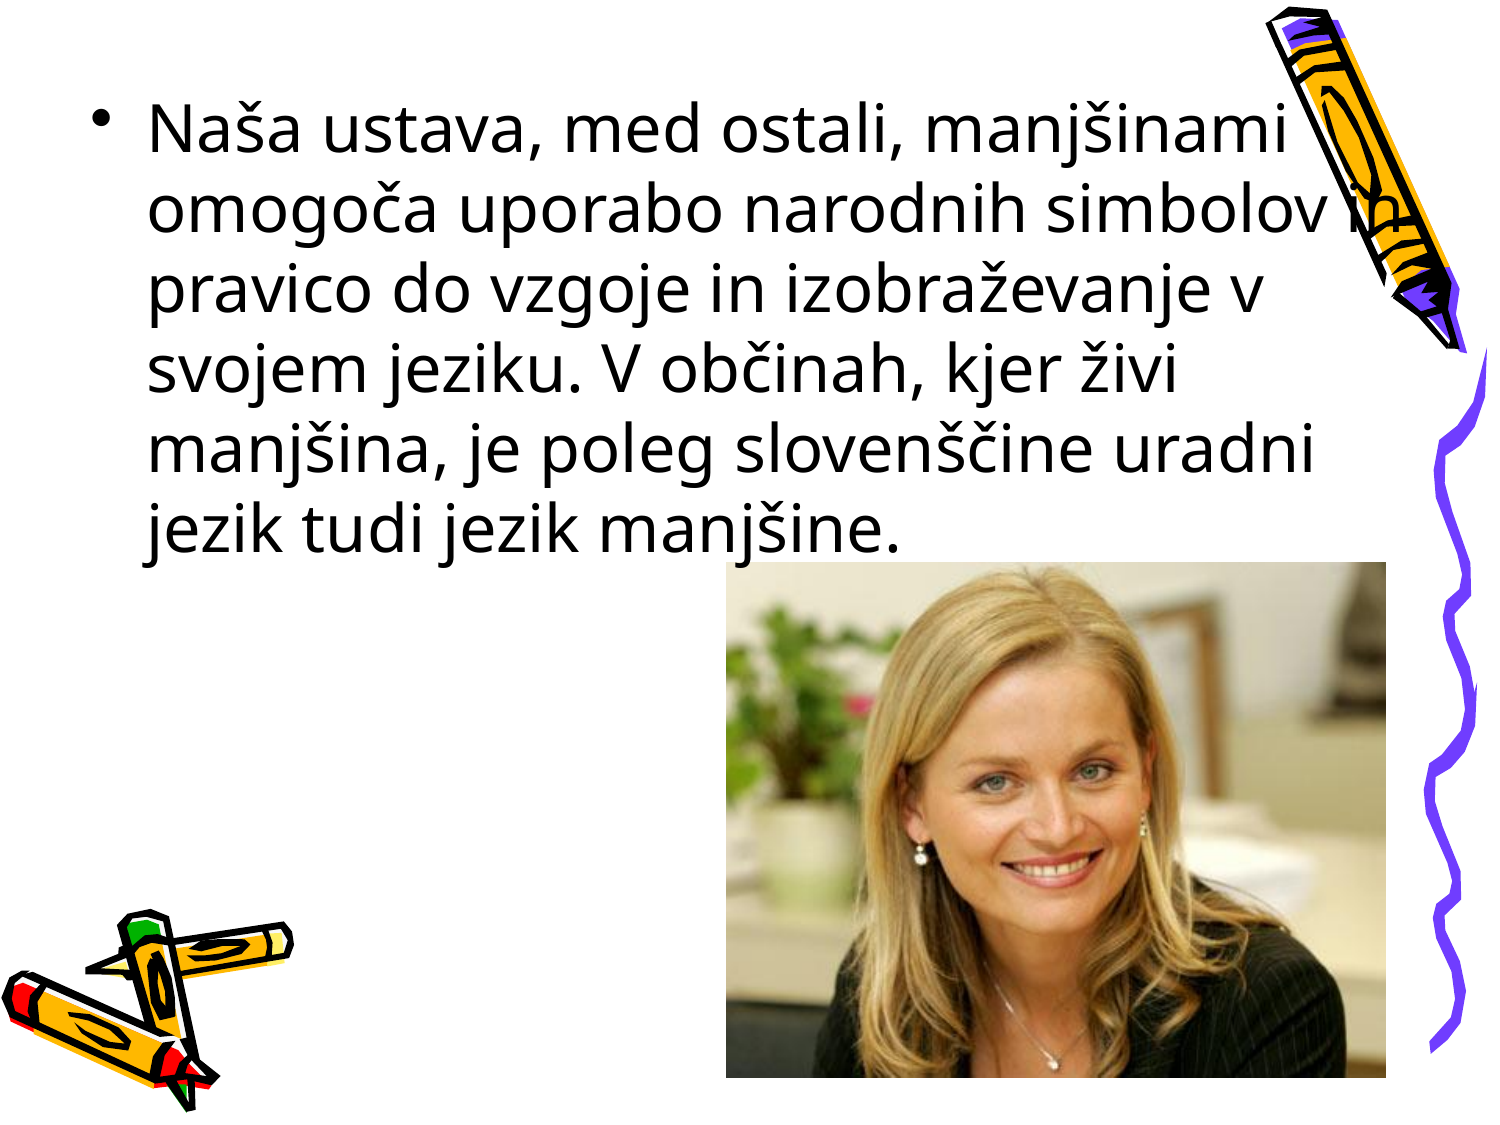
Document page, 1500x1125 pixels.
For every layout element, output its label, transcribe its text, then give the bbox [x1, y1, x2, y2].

list Naša ustava, med ostali, manjšinami omogoča uporabo narodnih simbolov in pravico do vzgoje in izobraževanje v svojem jeziku. V občinah, kjer živi manjšina, je poleg slovenščine uradni jezik tudi jezik manjšine. [75, 78, 1425, 1005]
picture [726, 1005, 1386, 1079]
